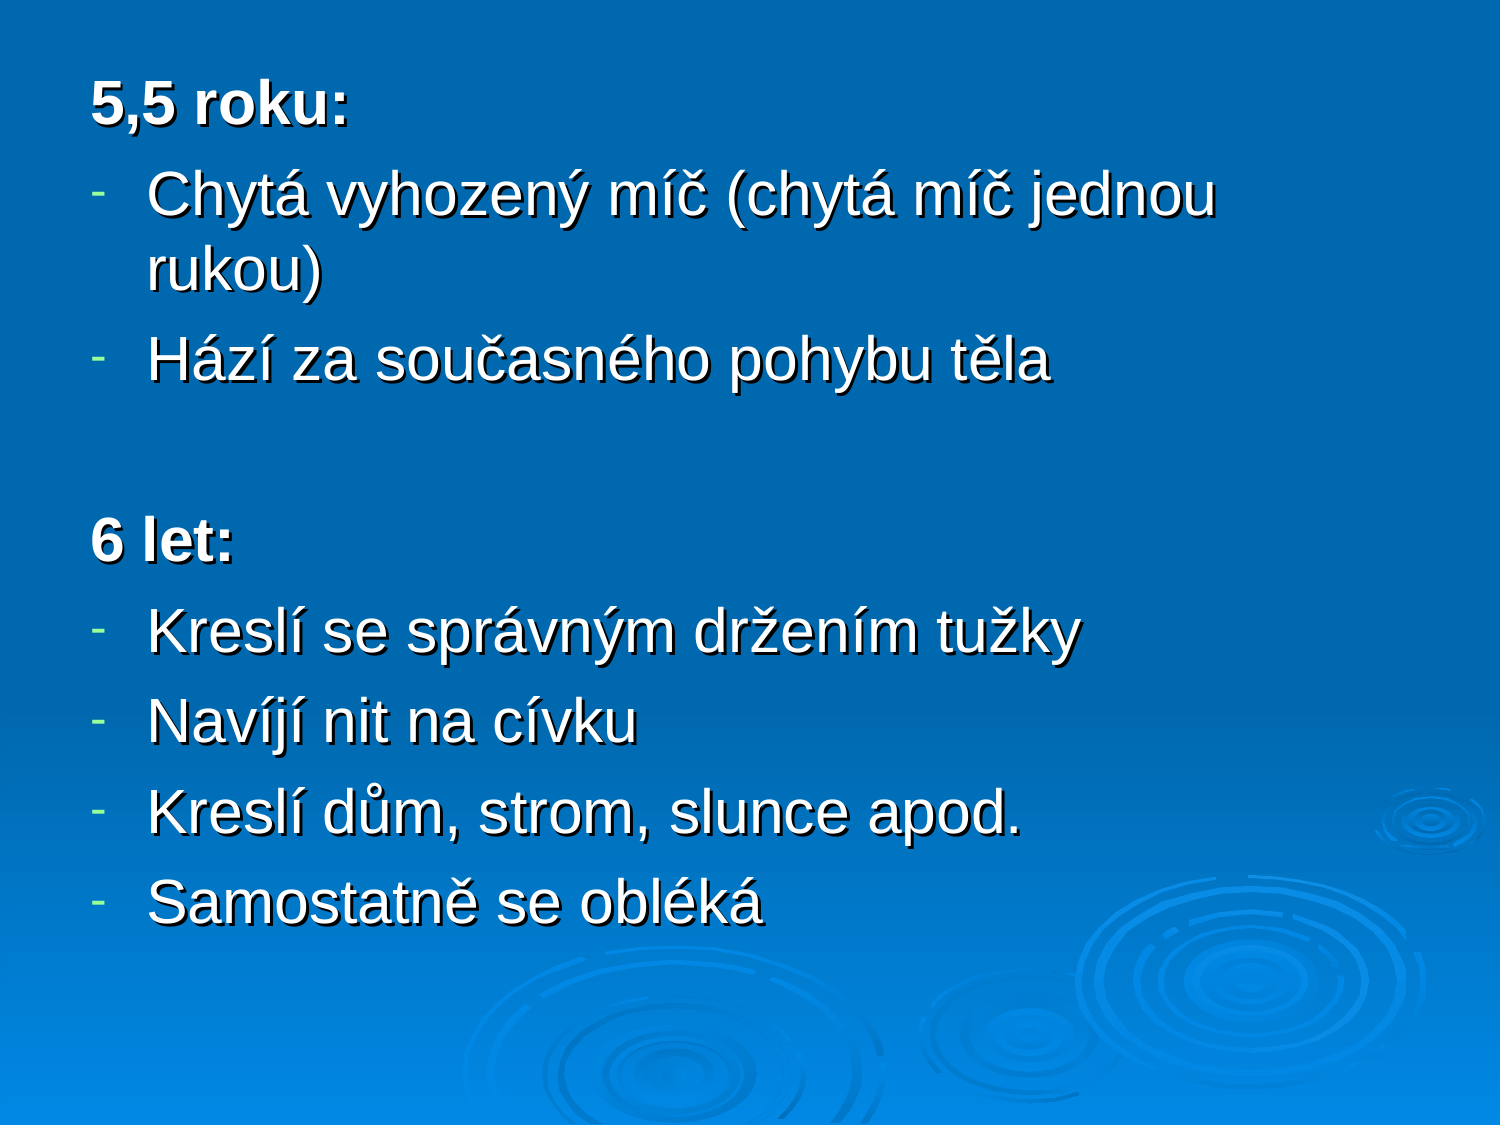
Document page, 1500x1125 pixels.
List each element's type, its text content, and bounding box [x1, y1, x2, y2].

list 5,5 roku: Chytá vyhozený míč (chytá míč jednou rukou) Hází za současného pohybu těla 6 let: Kreslí se správným držením tužky Navíjí nit na cívku Kreslí dům, strom, slunce apod. Samostatně se obléká [75, 54, 1426, 1005]
